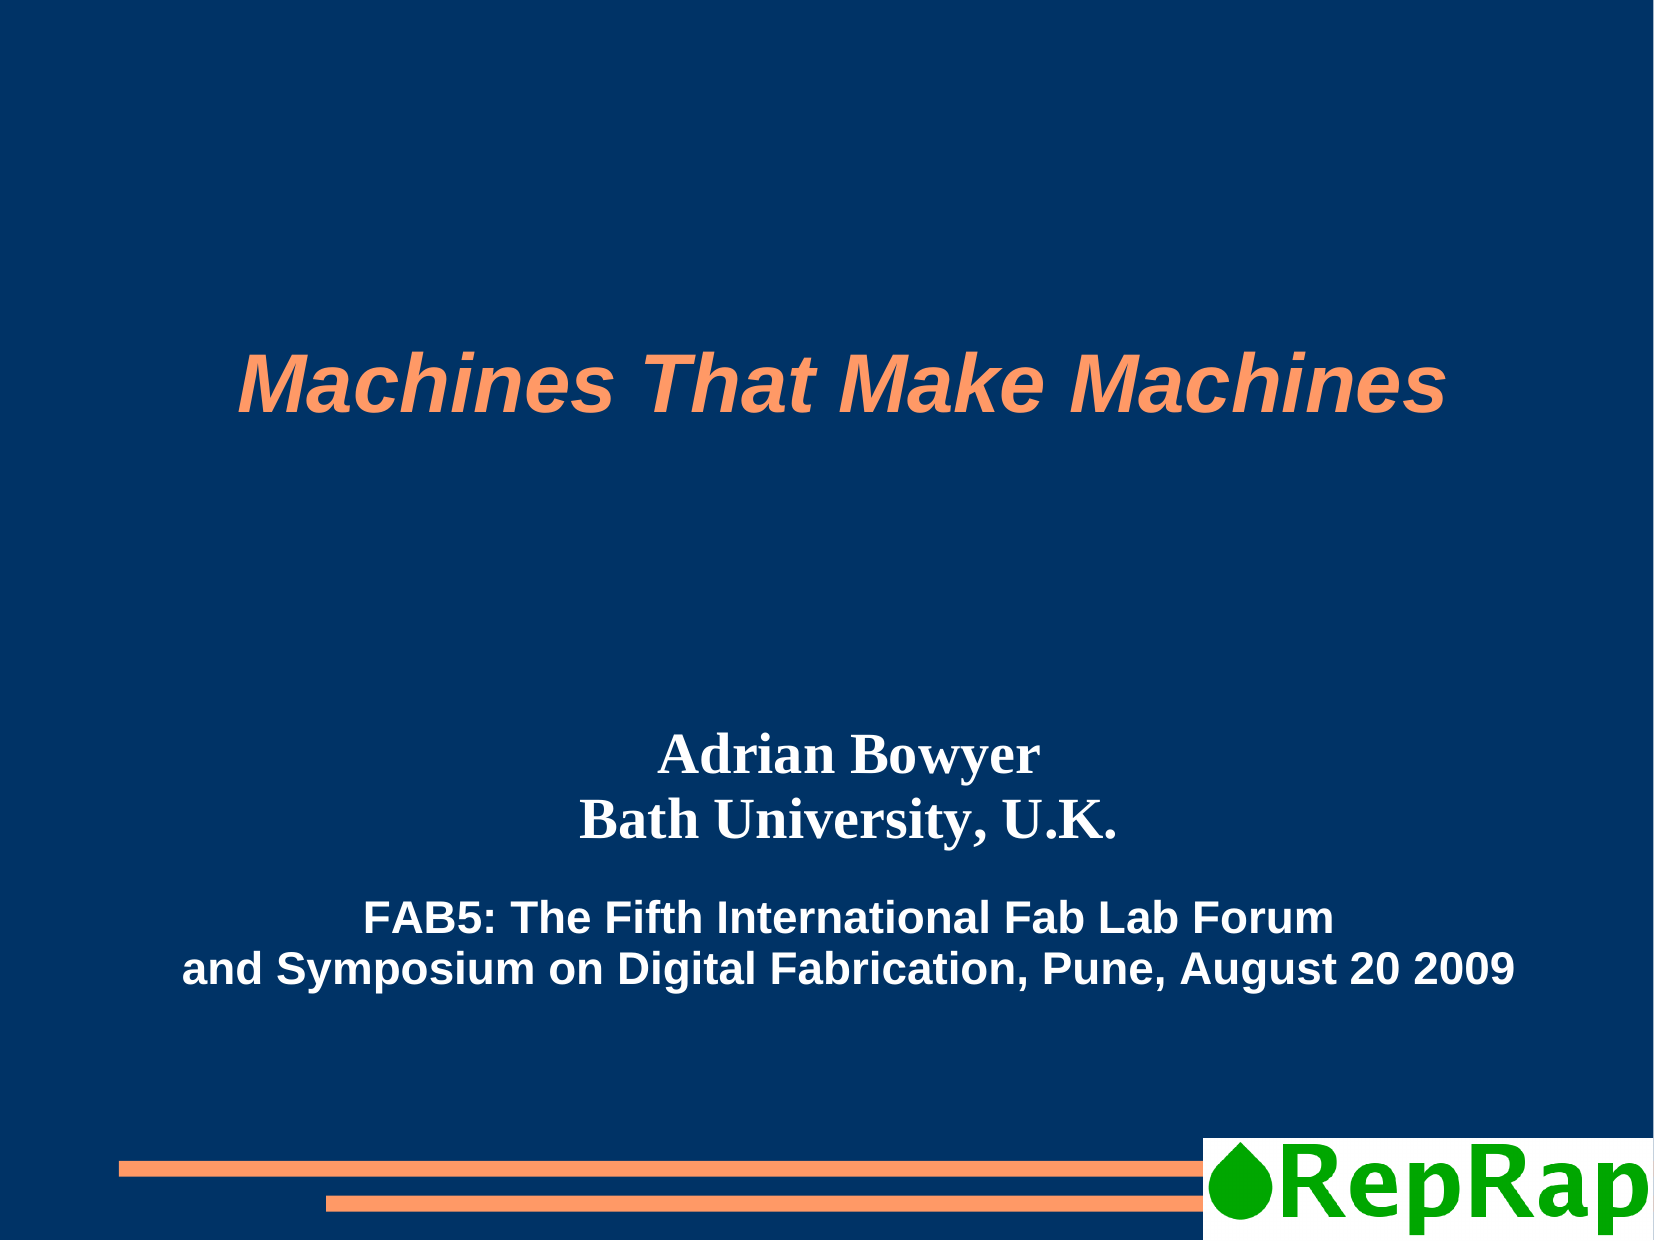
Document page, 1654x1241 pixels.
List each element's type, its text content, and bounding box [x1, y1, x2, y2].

title Machines That Make Machines [33, 308, 1654, 516]
picture [1203, 1138, 1654, 1241]
subtitle Adrian Bowyer Bath University, U.K. FAB5: The Fifth International Fab Lab Forum and Symposium on Digital Fabrication, Pune, August 20 2009 [129, 670, 1569, 1046]
